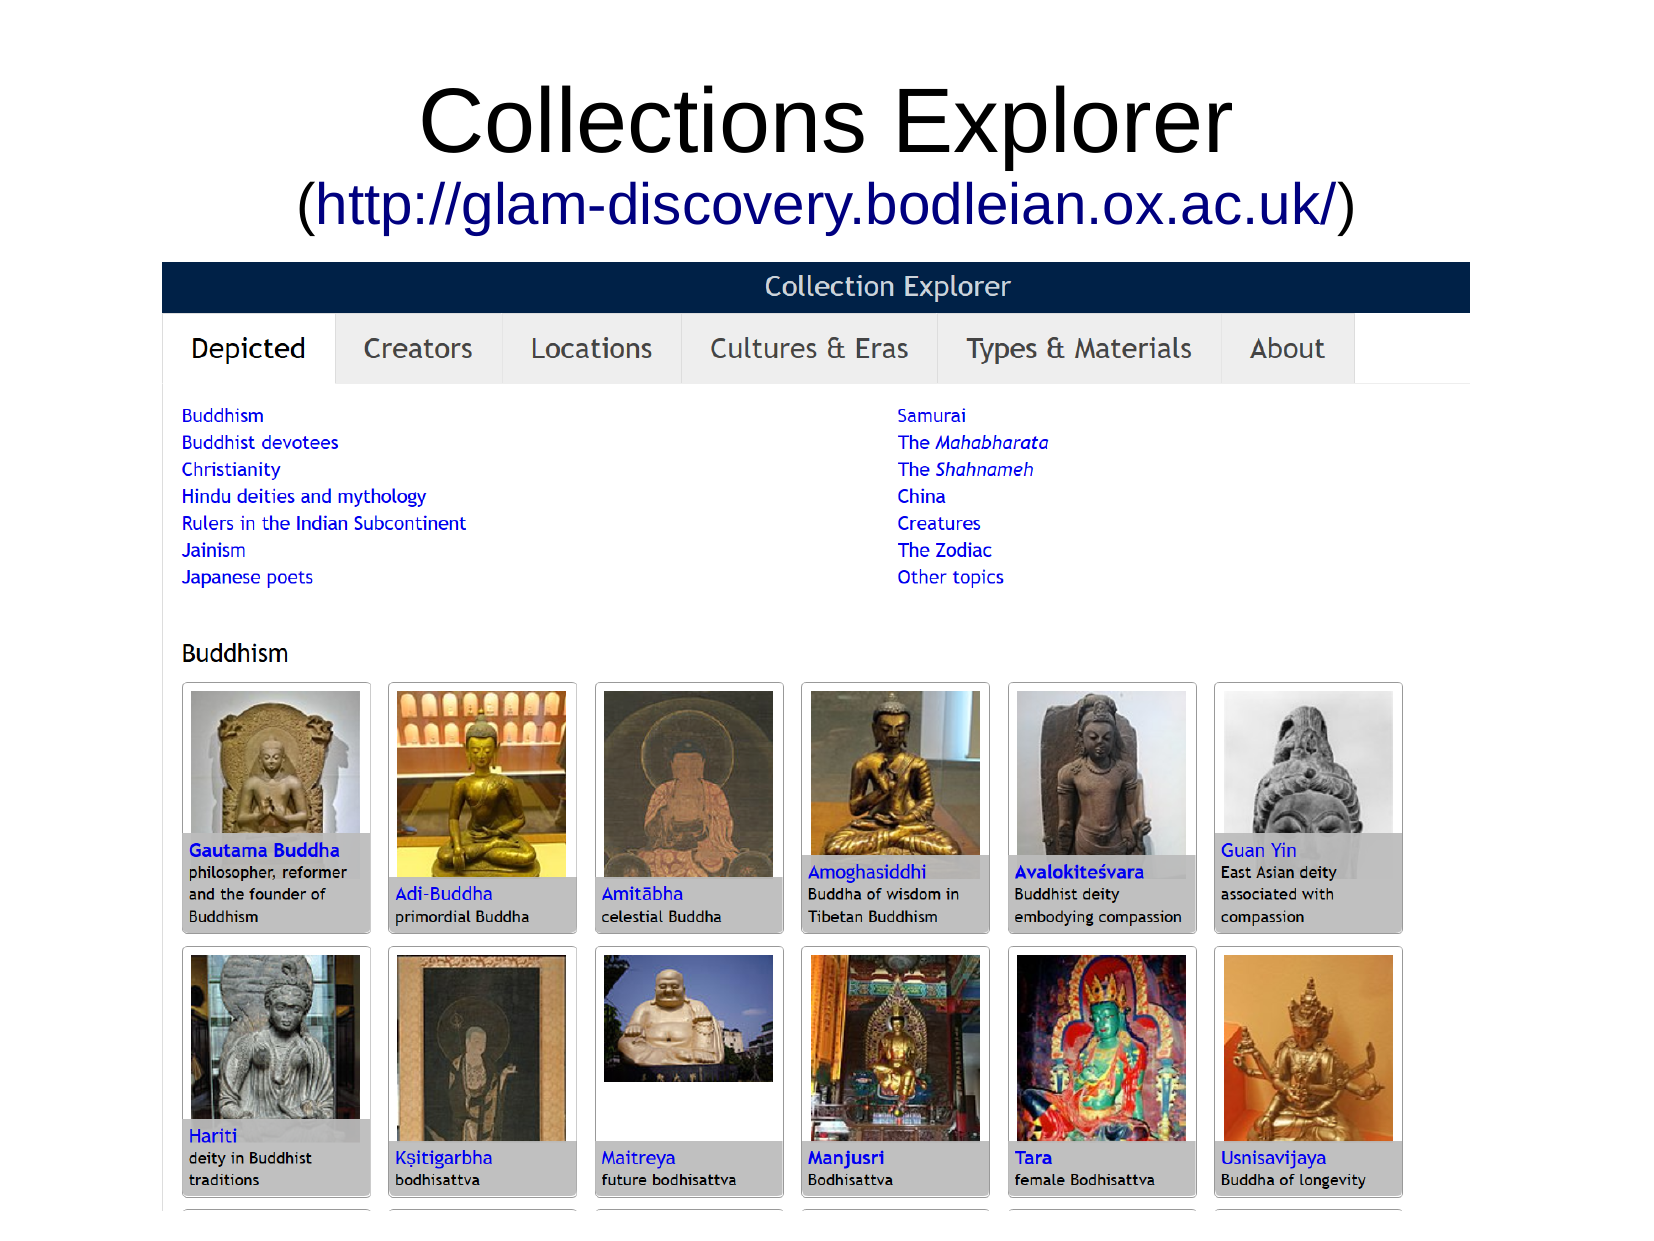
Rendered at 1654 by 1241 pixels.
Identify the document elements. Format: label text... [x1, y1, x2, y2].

title Collections Explorer (http://glam-discovery.bodleian.ox.ac.uk/) [82, 49, 1571, 257]
picture [148, 262, 1470, 1211]
